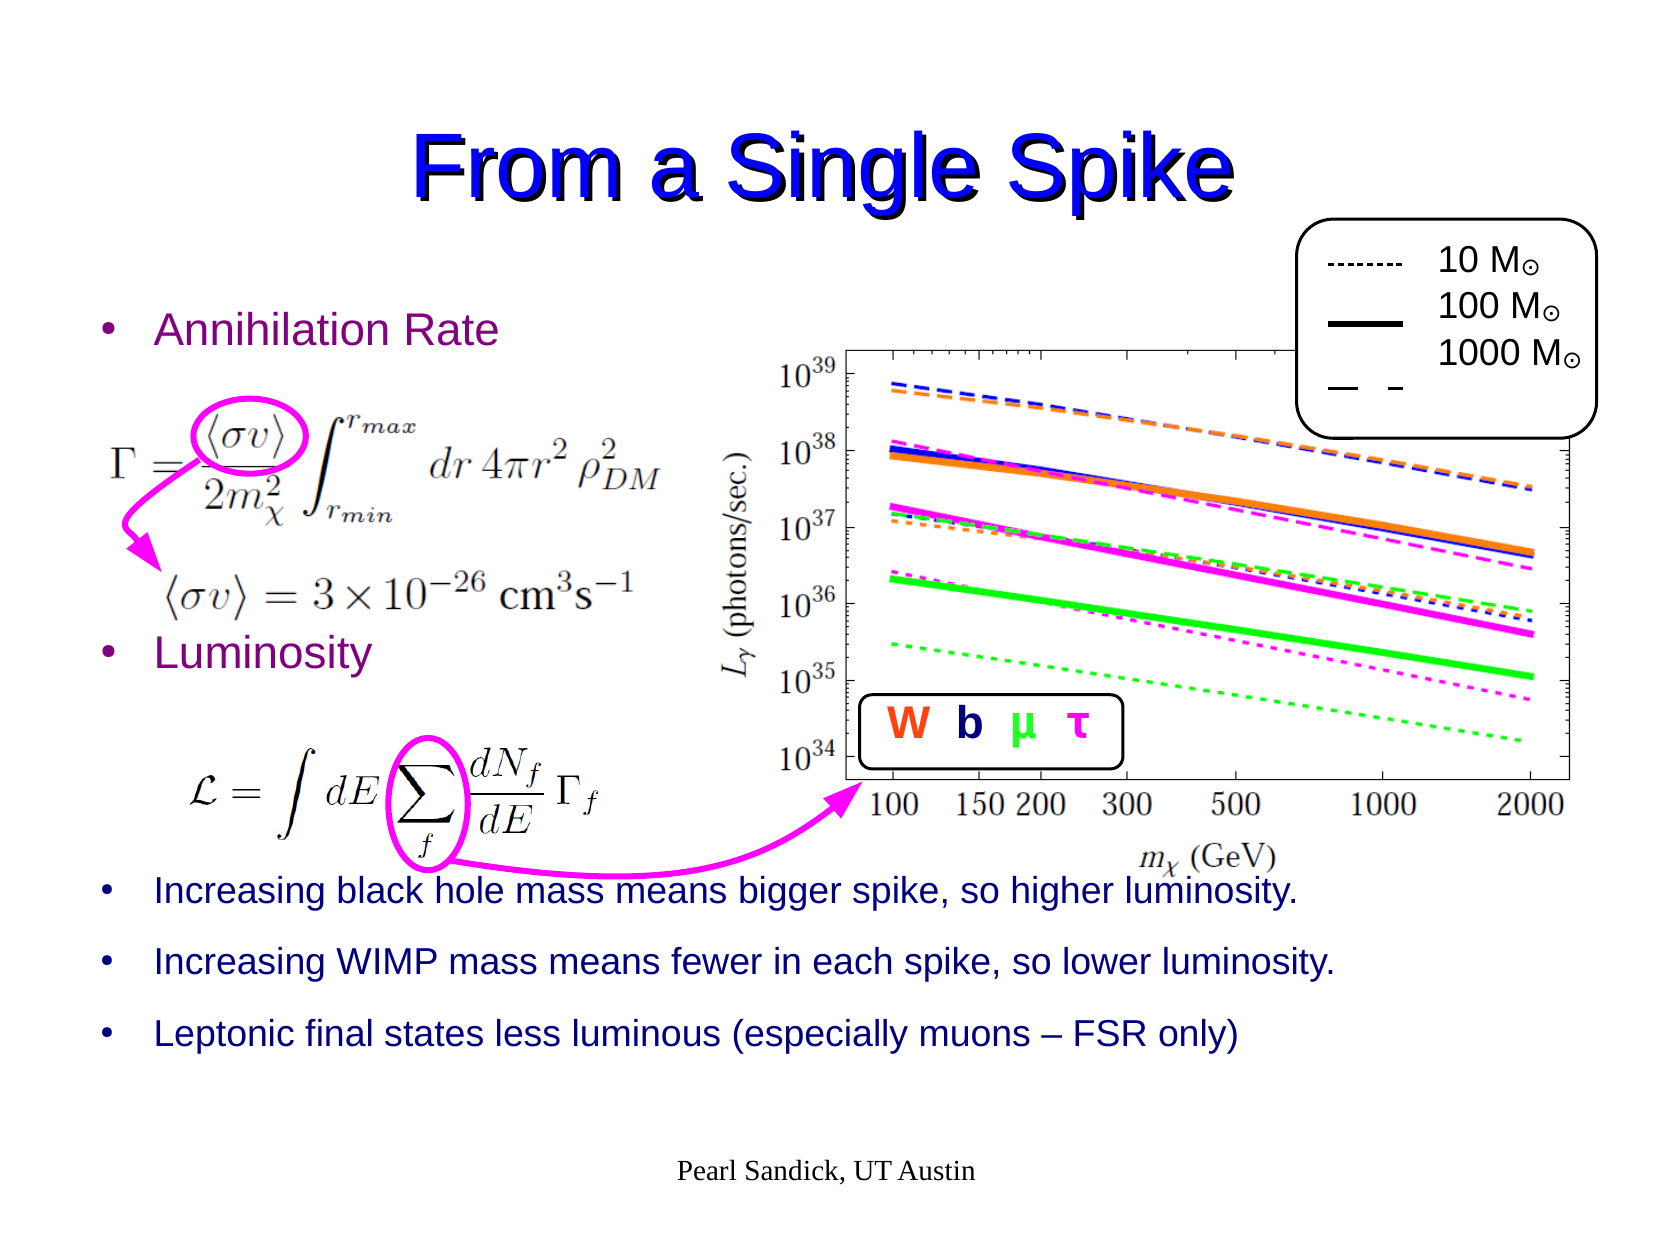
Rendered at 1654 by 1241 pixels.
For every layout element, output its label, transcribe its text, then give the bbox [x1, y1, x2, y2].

picture [109, 407, 206, 536]
picture [1571, 436, 1576, 888]
title From a Single Spike [75, 75, 1571, 257]
picture [128, 407, 664, 536]
text_box 10 M⊙ 100 M⊙ 1000 M⊙ [1422, 227, 1596, 436]
picture [189, 746, 403, 861]
picture [161, 566, 639, 628]
text_box W b μ τ [872, 688, 1107, 763]
text_box [859, 694, 1123, 769]
text_box [1296, 219, 1583, 439]
picture [453, 746, 601, 861]
list Annihilation Rate Luminosity Increasing black hole mass means bigger spike, so higher luminosity. Increasing WIMP mass means fewer in each spike, so lower luminosity. Leptonic final states less luminous (especially muons – FSR only) [82, 303, 1571, 1153]
picture [392, 746, 464, 861]
picture [197, 407, 302, 470]
